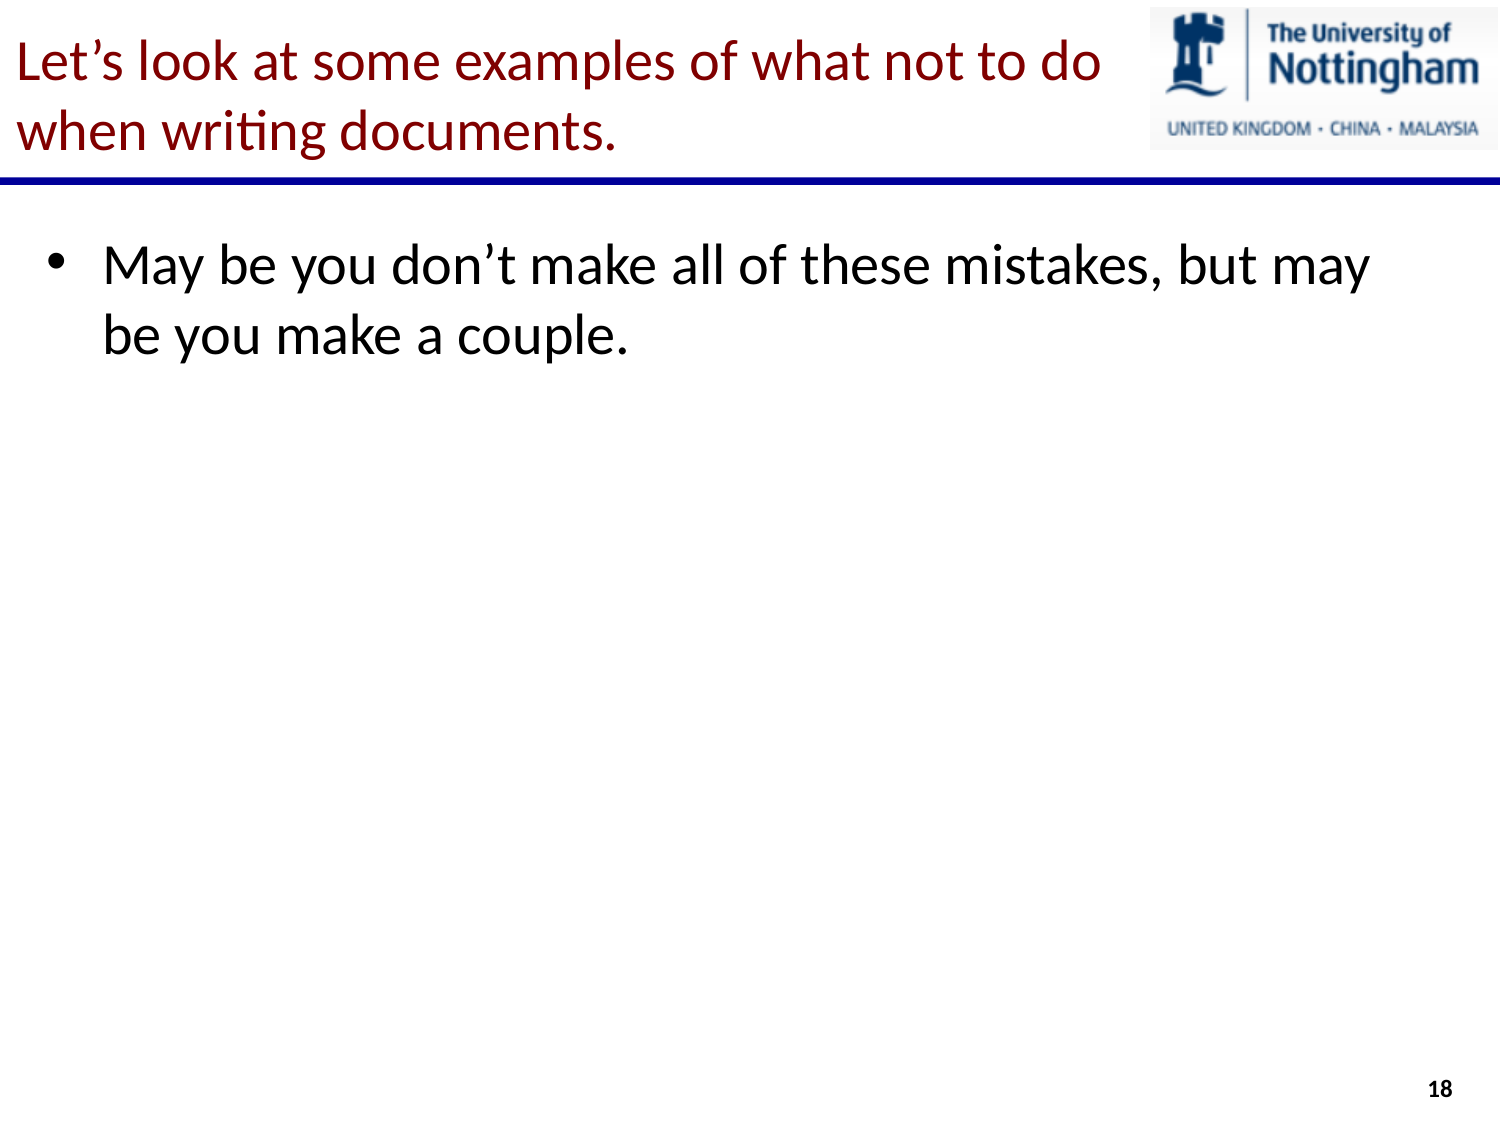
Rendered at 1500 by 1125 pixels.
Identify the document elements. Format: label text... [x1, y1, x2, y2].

title Let’s look at some examples of what not to do when writing documents. [1, 14, 1148, 170]
list May be you don’t make all of these mistakes, but may be you make a couple. [31, 218, 1427, 648]
slide_number <number> [1412, 1050, 1500, 1125]
picture [1150, 7, 1498, 150]
